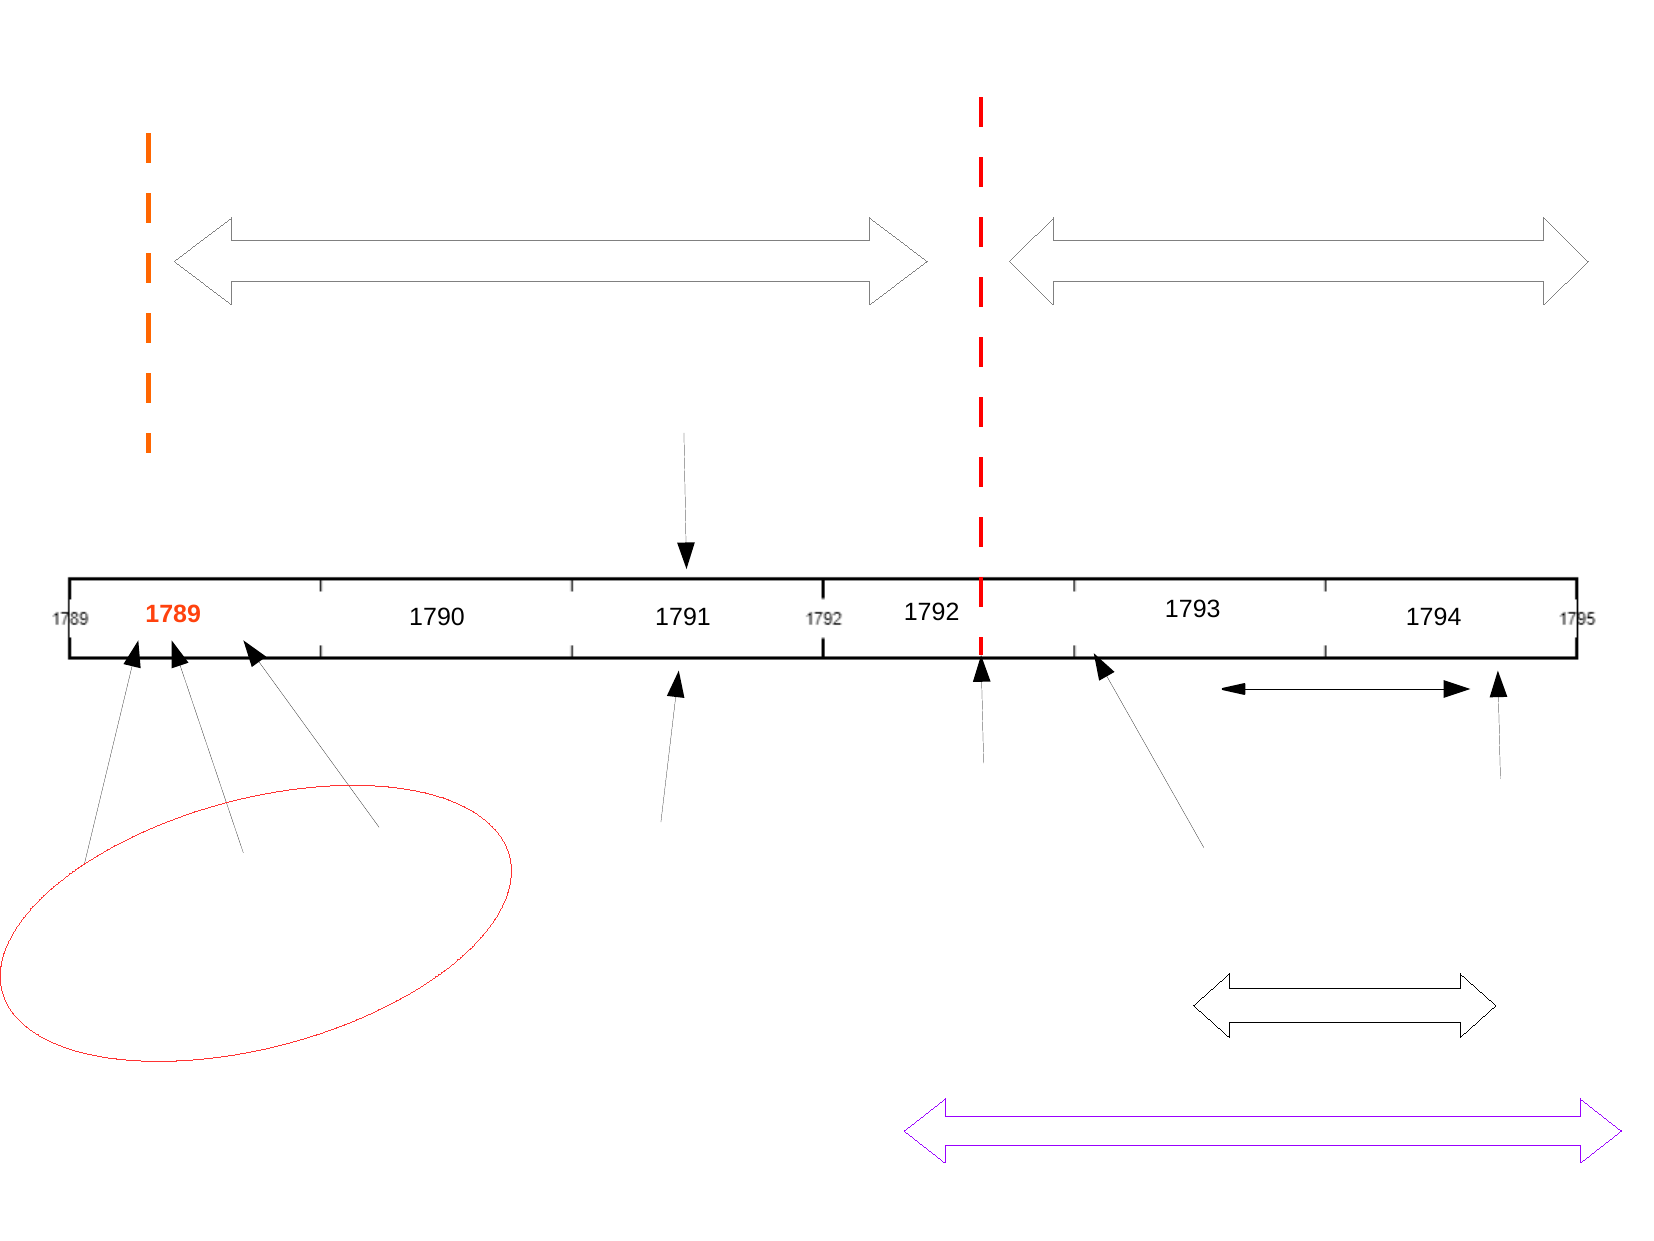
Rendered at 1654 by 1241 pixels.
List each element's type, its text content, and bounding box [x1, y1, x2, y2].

text_box 1794 [1391, 595, 1486, 639]
text_box 1790 [394, 595, 490, 639]
text_box 1793 [1150, 587, 1245, 631]
text_box 1791 [640, 595, 736, 639]
text_box 1792 [888, 590, 984, 633]
picture [48, 568, 1602, 671]
text_box 1789 [130, 592, 226, 637]
